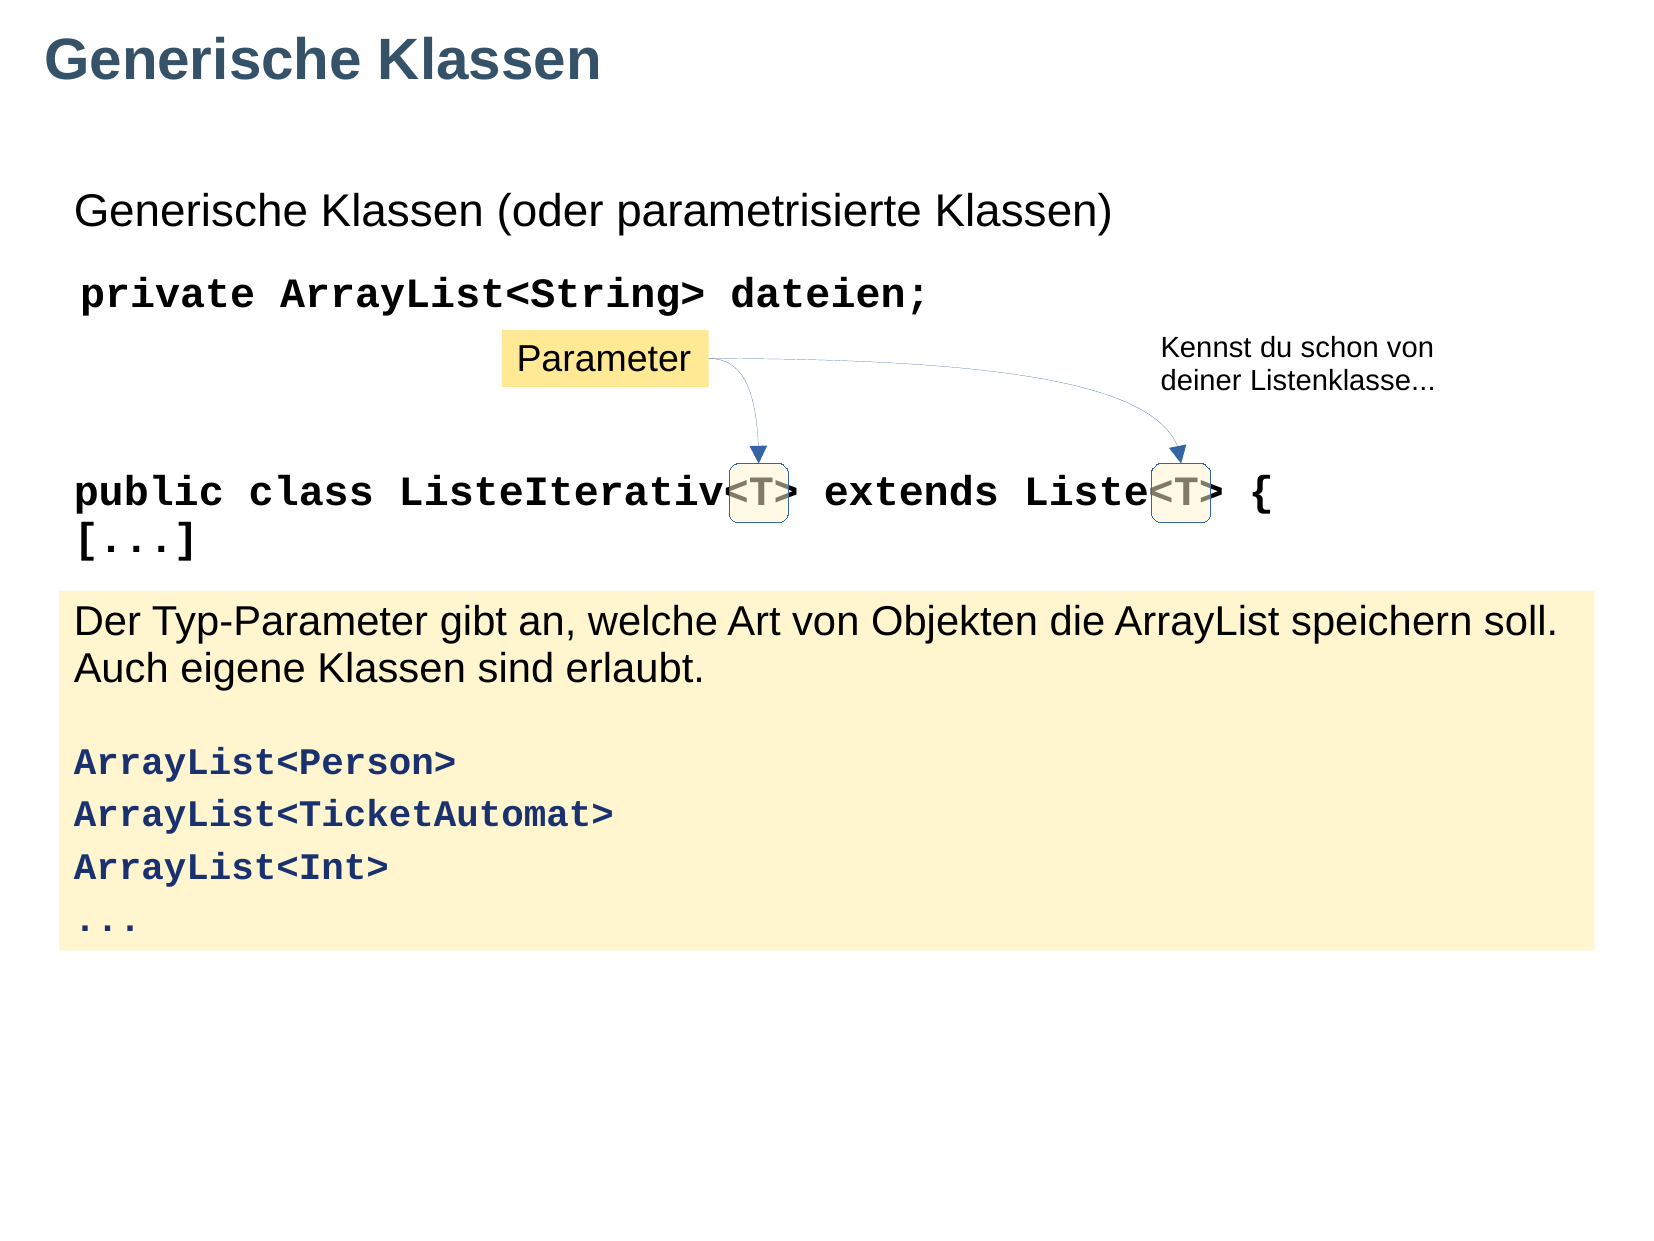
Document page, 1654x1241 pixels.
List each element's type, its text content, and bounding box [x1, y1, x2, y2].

text_box [1151, 463, 1211, 523]
text_box Der Typ-Parameter gibt an, welche Art von Objekten die ArrayList speichern soll. Auch eigene Klassen sind erlaubt. ArrayList<Person> ArrayList<TicketAutomat> ArrayList<Int> ... [59, 590, 1595, 951]
text_box Generische Klassen [29, 19, 1300, 100]
text_box private ArrayList<String> dateien; [65, 265, 945, 328]
text_box [729, 463, 789, 523]
text_box public class ListeIterativ<T> extends Liste<T> { [...] [59, 463, 1359, 590]
text_box Kennst du schon von deiner Listenklasse... [1145, 323, 1458, 405]
text_box Parameter [501, 330, 709, 387]
text_box Generische Klassen (oder parametrisierte Klassen) [59, 177, 1129, 244]
